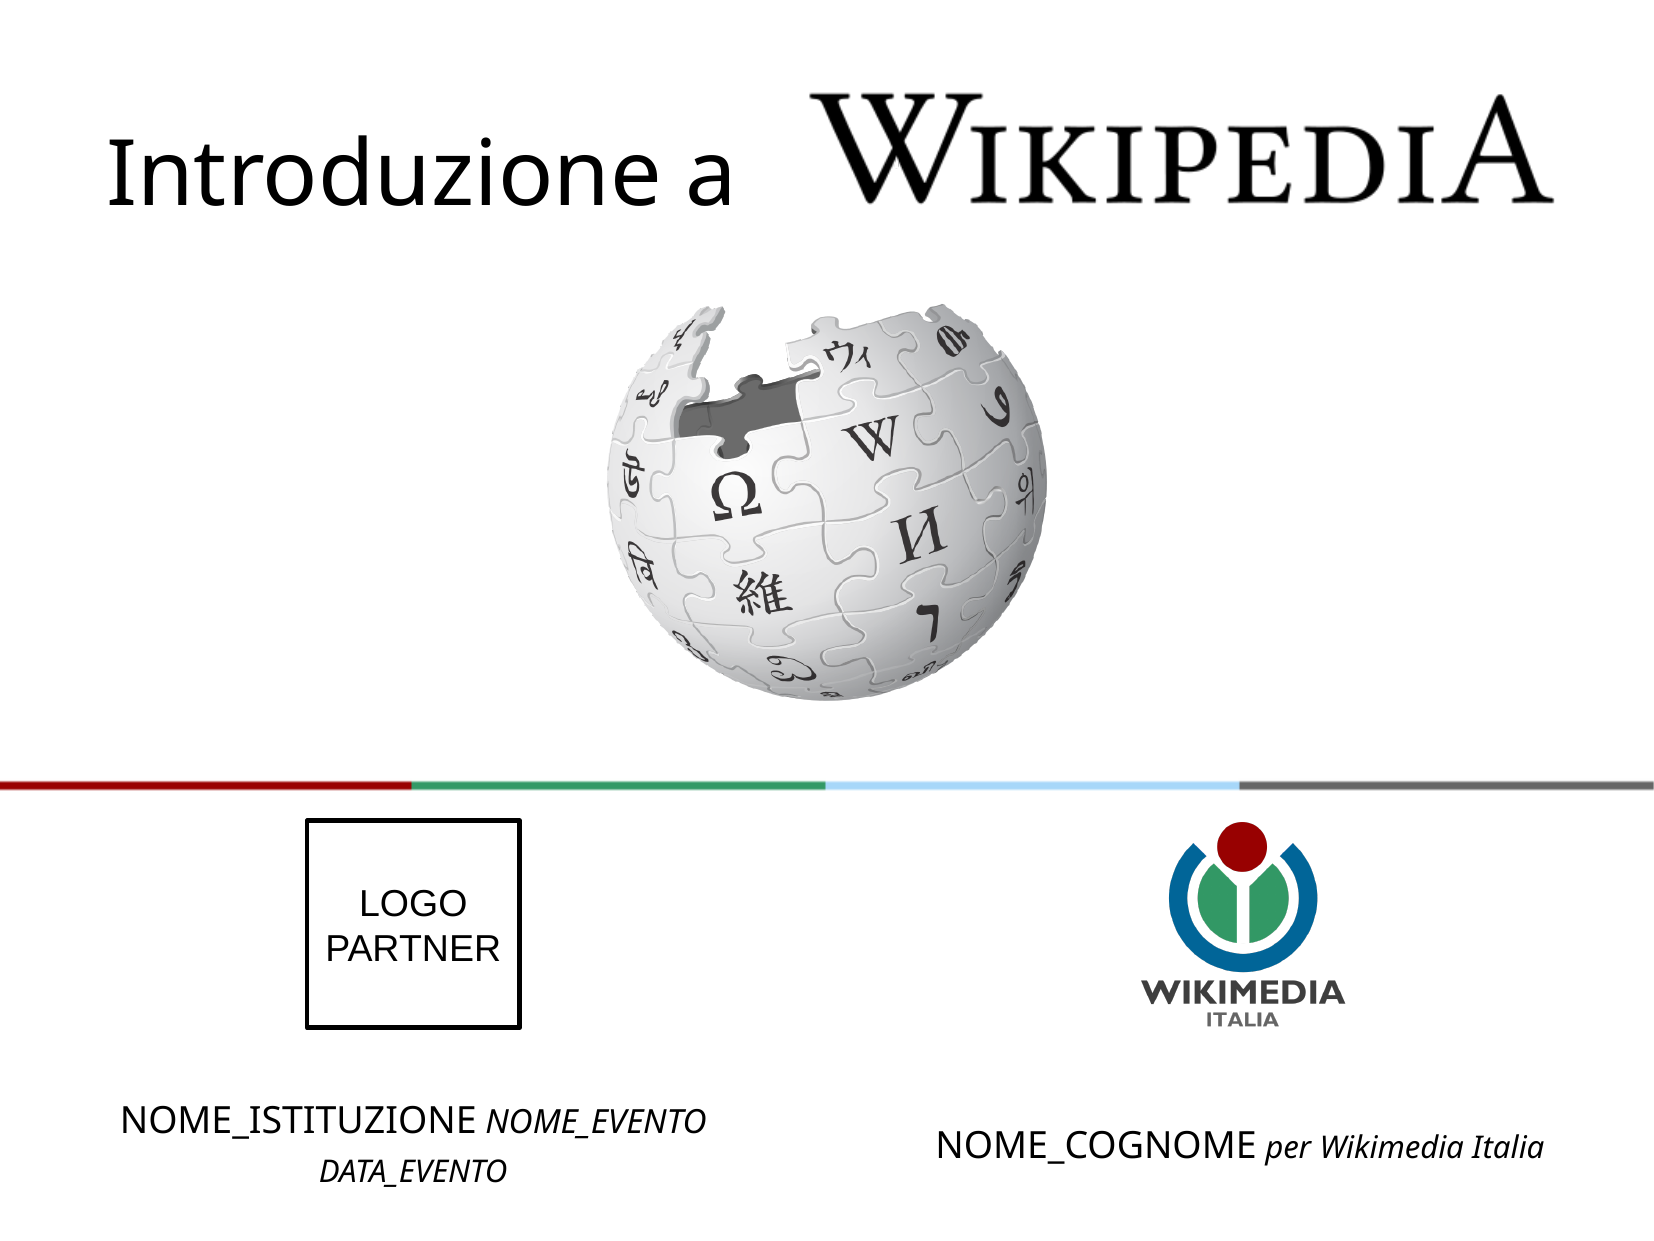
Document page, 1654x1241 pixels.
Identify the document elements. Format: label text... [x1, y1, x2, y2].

picture [791, 82, 1573, 216]
picture [1139, 820, 1347, 1028]
picture [0, 769, 1654, 804]
text_box LOGO PARTNER [307, 821, 520, 1028]
text_box Introduzione a [106, 64, 1595, 273]
text_box NOME_ISTITUZIONE NOME_EVENTO DATA_EVENTO [29, 1036, 798, 1235]
picture [605, 301, 1049, 704]
text_box NOME_COGNOME per Wikimedia Italia [856, 1038, 1625, 1236]
